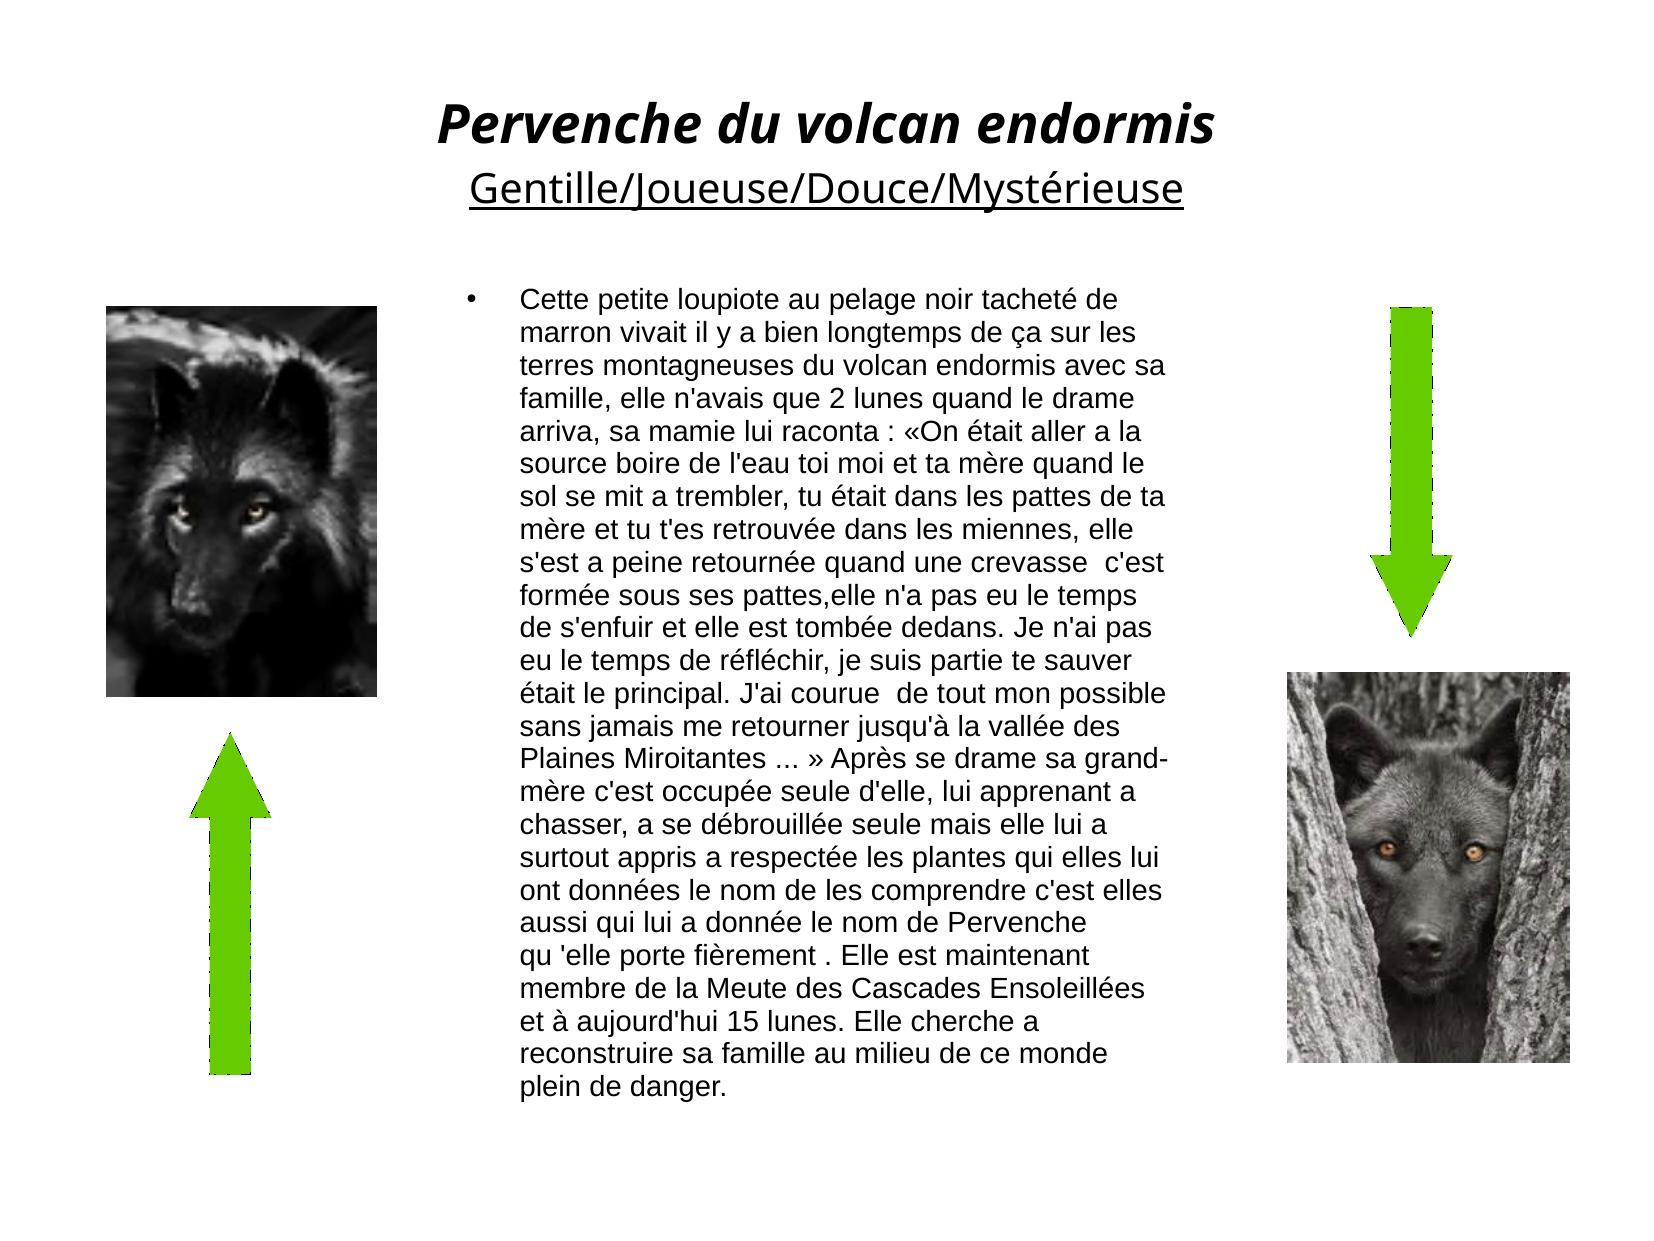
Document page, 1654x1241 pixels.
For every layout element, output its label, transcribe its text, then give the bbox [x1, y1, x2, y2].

picture [1287, 672, 1570, 1063]
list Cette petite loupiote au pelage noir tacheté de marron vivait il y a bien longtemps de ça sur les terres montagneuses du volcan endormis avec sa famille, elle n'avais que 2 lunes quand le drame arriva, sa mamie lui raconta : «On était aller a la source boire de l'eau toi moi et ta mère quand le sol se mit a trembler, tu était dans les pattes de ta mère et tu t'es retrouvée dans les miennes, elle s'est a peine retournée quand une crevasse c'est formée sous ses pattes,elle n'a pas eu le temps de s'enfuir et elle est tombée dedans. Je n'ai pas eu le temps de réfléchir, je suis partie te sauver était le principal. J'ai courue de tout mon possible sans jamais me retourner jusqu'à la vallée des Plaines Miroitantes ... » Après se drame sa grand-mère c'est occupée seule d'elle, lui apprenant a chasser, a se débrouillée seule mais elle lui a surtout appris a respectée les plantes qui elles lui ont données le nom de les comprendre c'est elles aussi qui lui a donnée le nom de Pervenche qu 'elle porte fièrement . Elle est maintenant membre de la Meute des Cascades Ensoleillées et à aujourd'hui 15 lunes. Elle cherche a reconstruire sa famille au milieu de ce monde plein de danger. [448, 283, 1175, 1103]
text_box [188, 732, 272, 1075]
text_box [1370, 307, 1453, 638]
title Pervenche du volcan endormis Gentille/Joueuse/Douce/Mystérieuse [82, 47, 1571, 255]
picture [106, 306, 377, 697]
